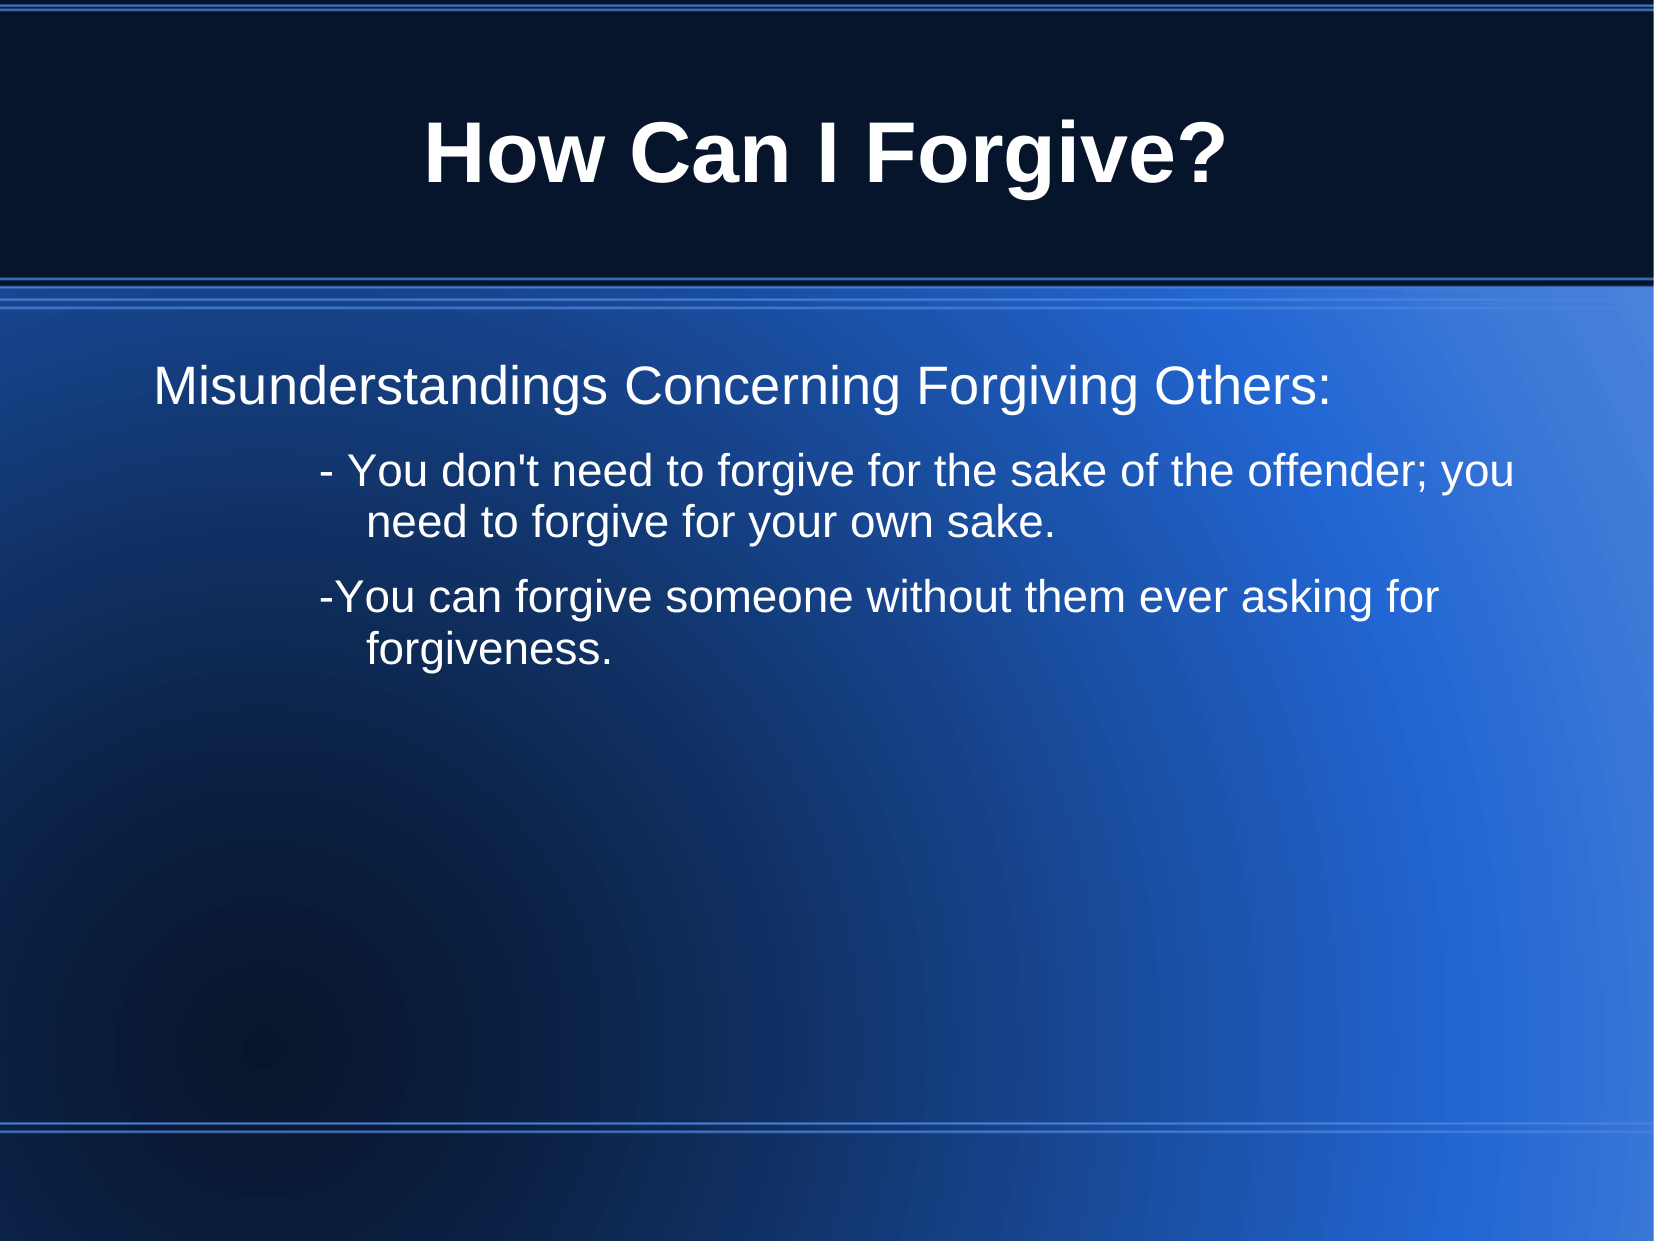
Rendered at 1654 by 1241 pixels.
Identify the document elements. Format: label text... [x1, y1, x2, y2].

picture [0, 0, 1654, 1241]
title How Can I Forgive? [82, 49, 1571, 257]
list Misunderstandings Concerning Forgiving Others: - You don't need to forgive for the sake of the offender; you need to forgive for your own sake. -You can forgive someone without them ever asking for forgiveness. [82, 355, 1571, 1058]
